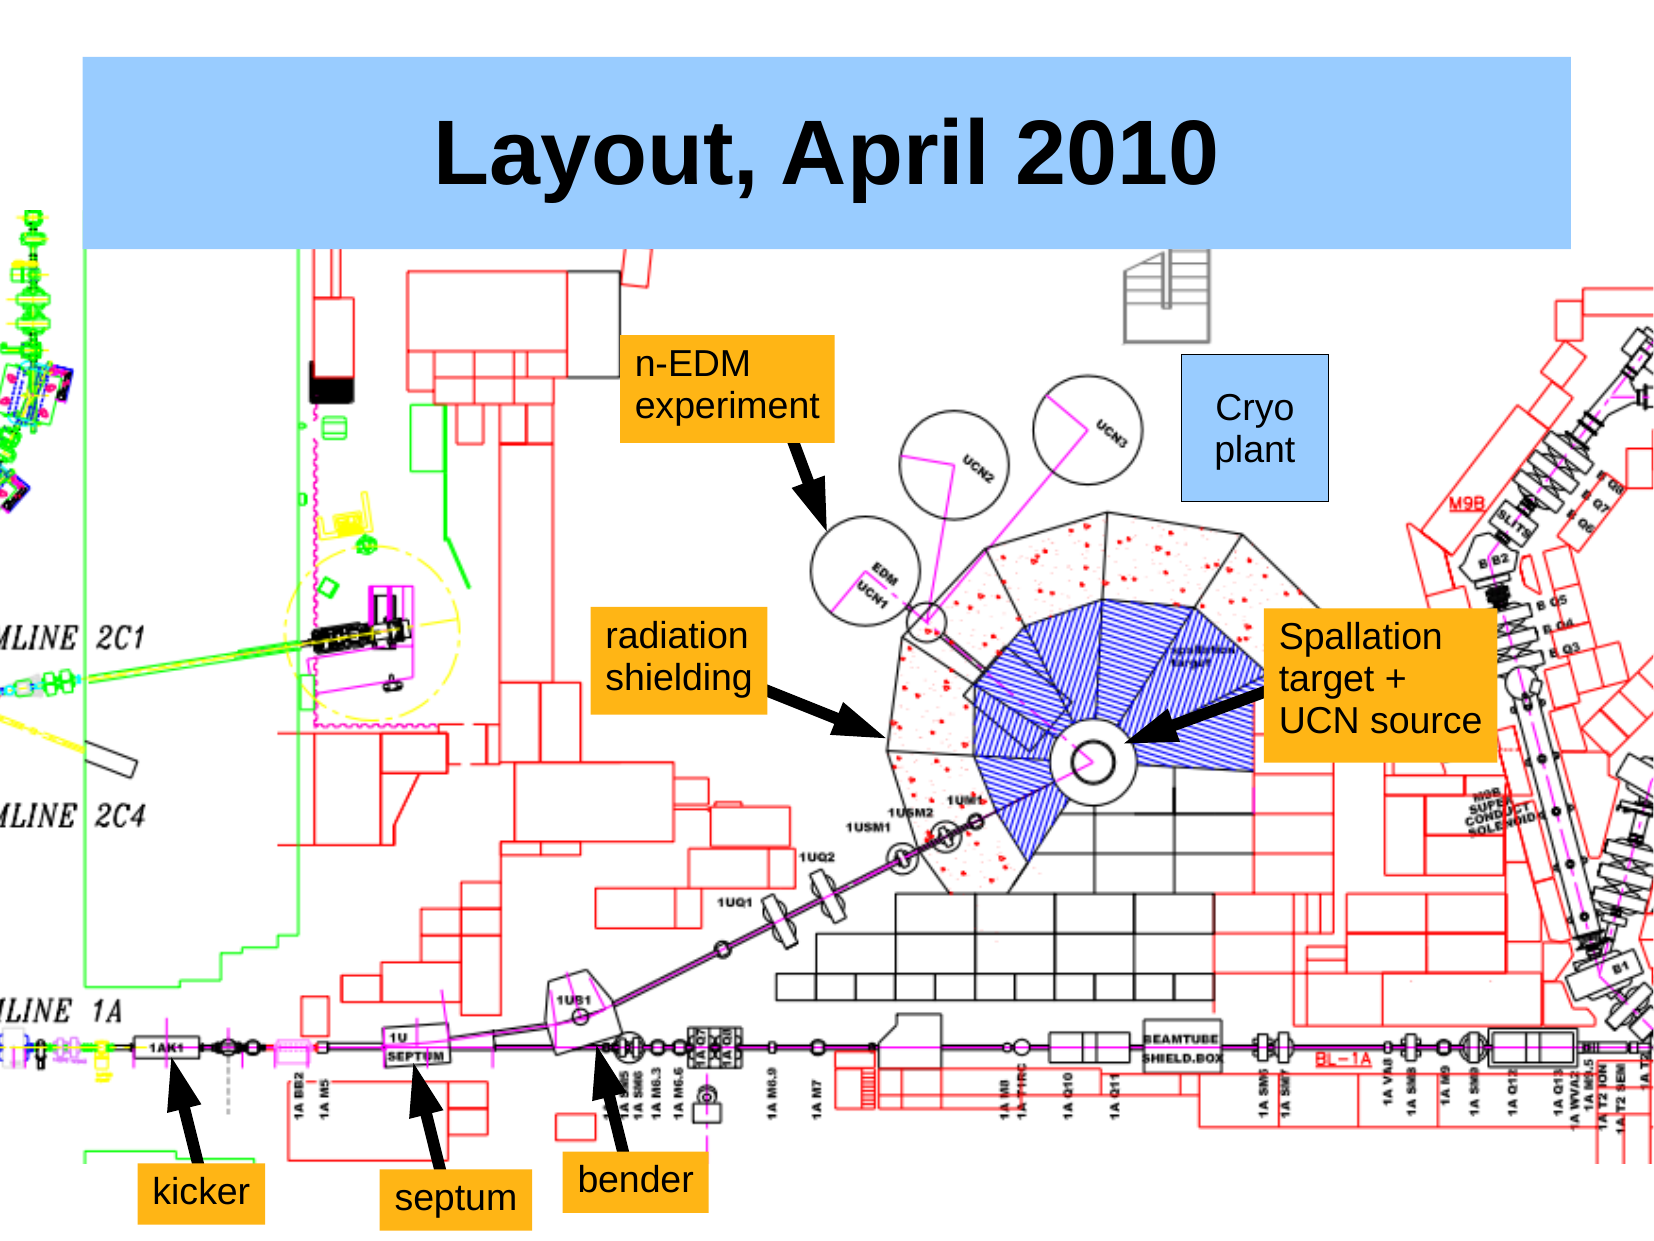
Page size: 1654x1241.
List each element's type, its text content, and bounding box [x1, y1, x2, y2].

text_box Cryo plant [1181, 354, 1329, 502]
text_box radiation shielding [590, 606, 768, 715]
text_box bender [562, 1151, 709, 1213]
picture [0, 210, 1654, 1164]
text_box septum [379, 1169, 533, 1231]
text_box n-EDM experiment [620, 335, 834, 443]
text_box Spallation target + UCN source [1263, 608, 1498, 763]
text_box kicker [137, 1163, 265, 1225]
title Layout, April 2010 [82, 56, 1571, 250]
